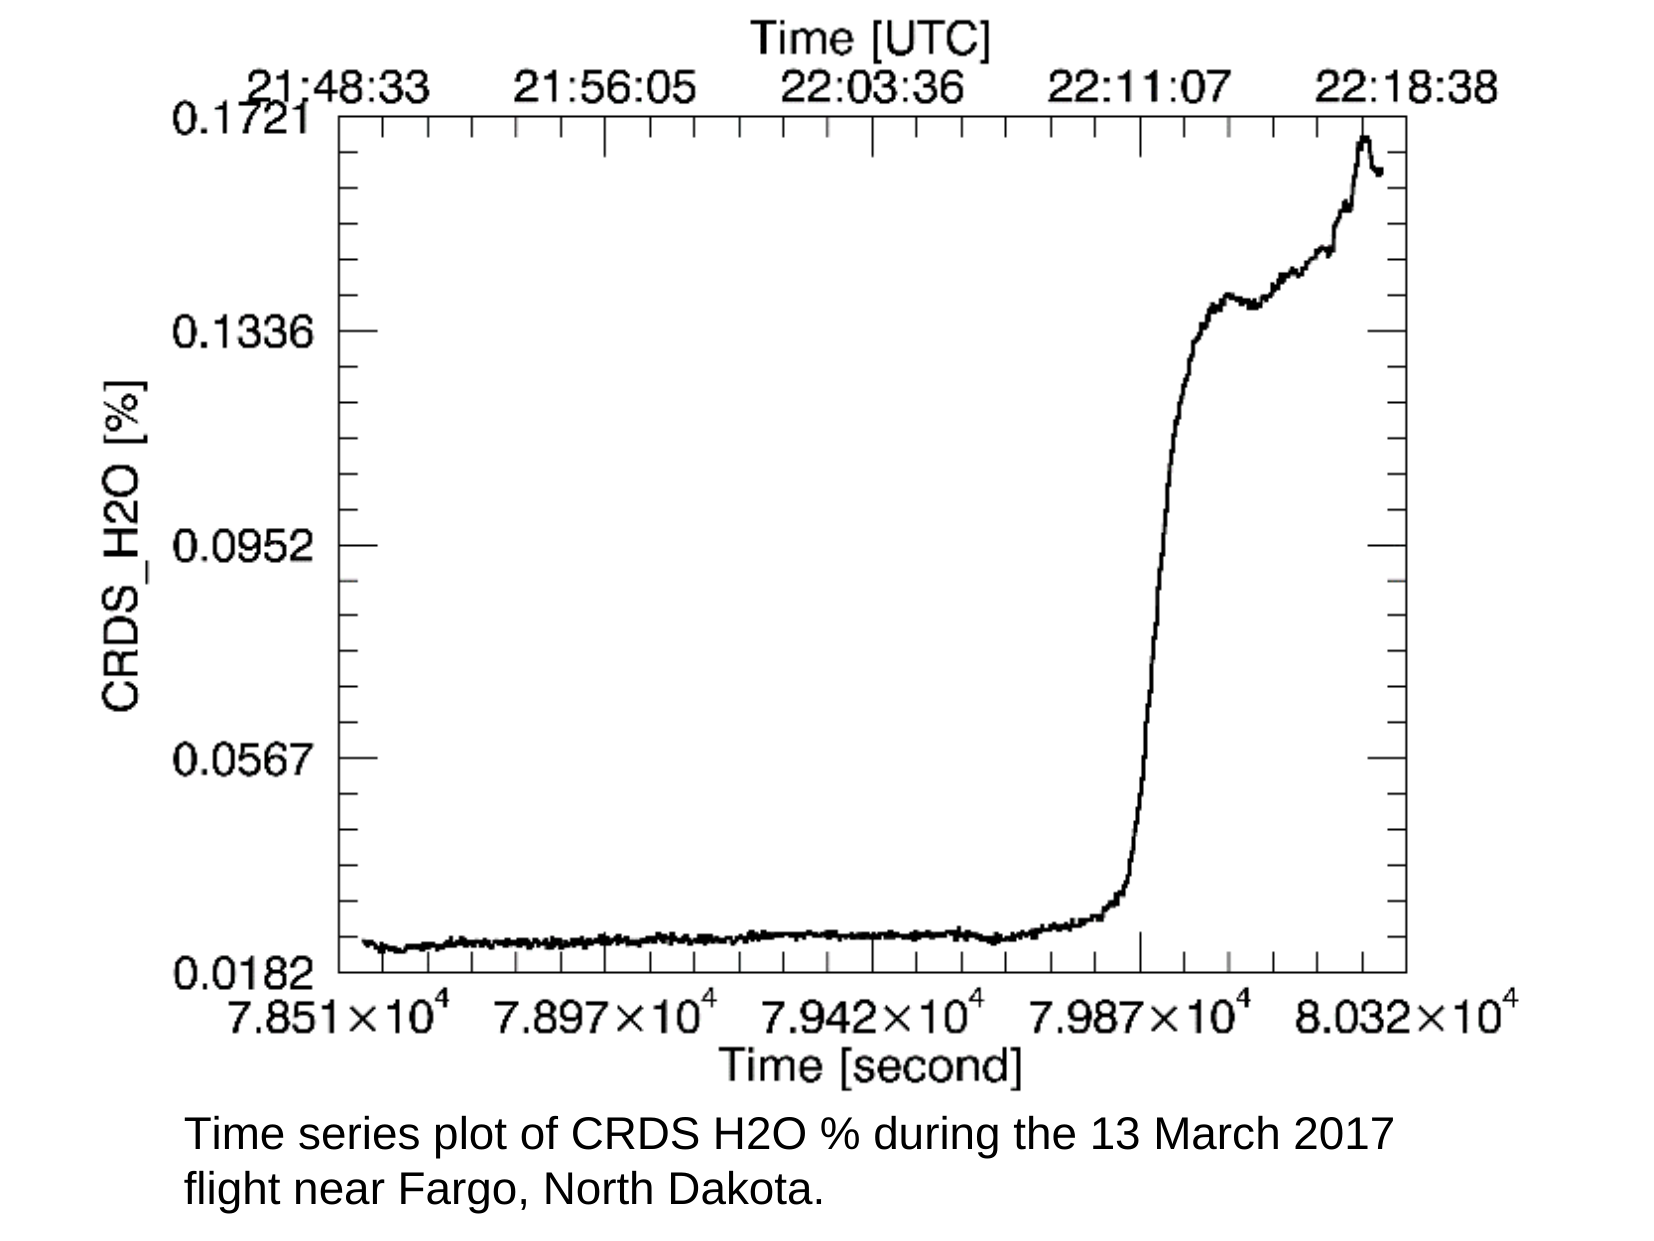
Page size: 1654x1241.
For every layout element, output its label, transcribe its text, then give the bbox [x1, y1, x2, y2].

text_box Time series plot of CRDS H2O % during the 13 March 2017 flight near Fargo, North Dakota. [183, 1103, 1499, 1214]
picture [0, 0, 1654, 1241]
